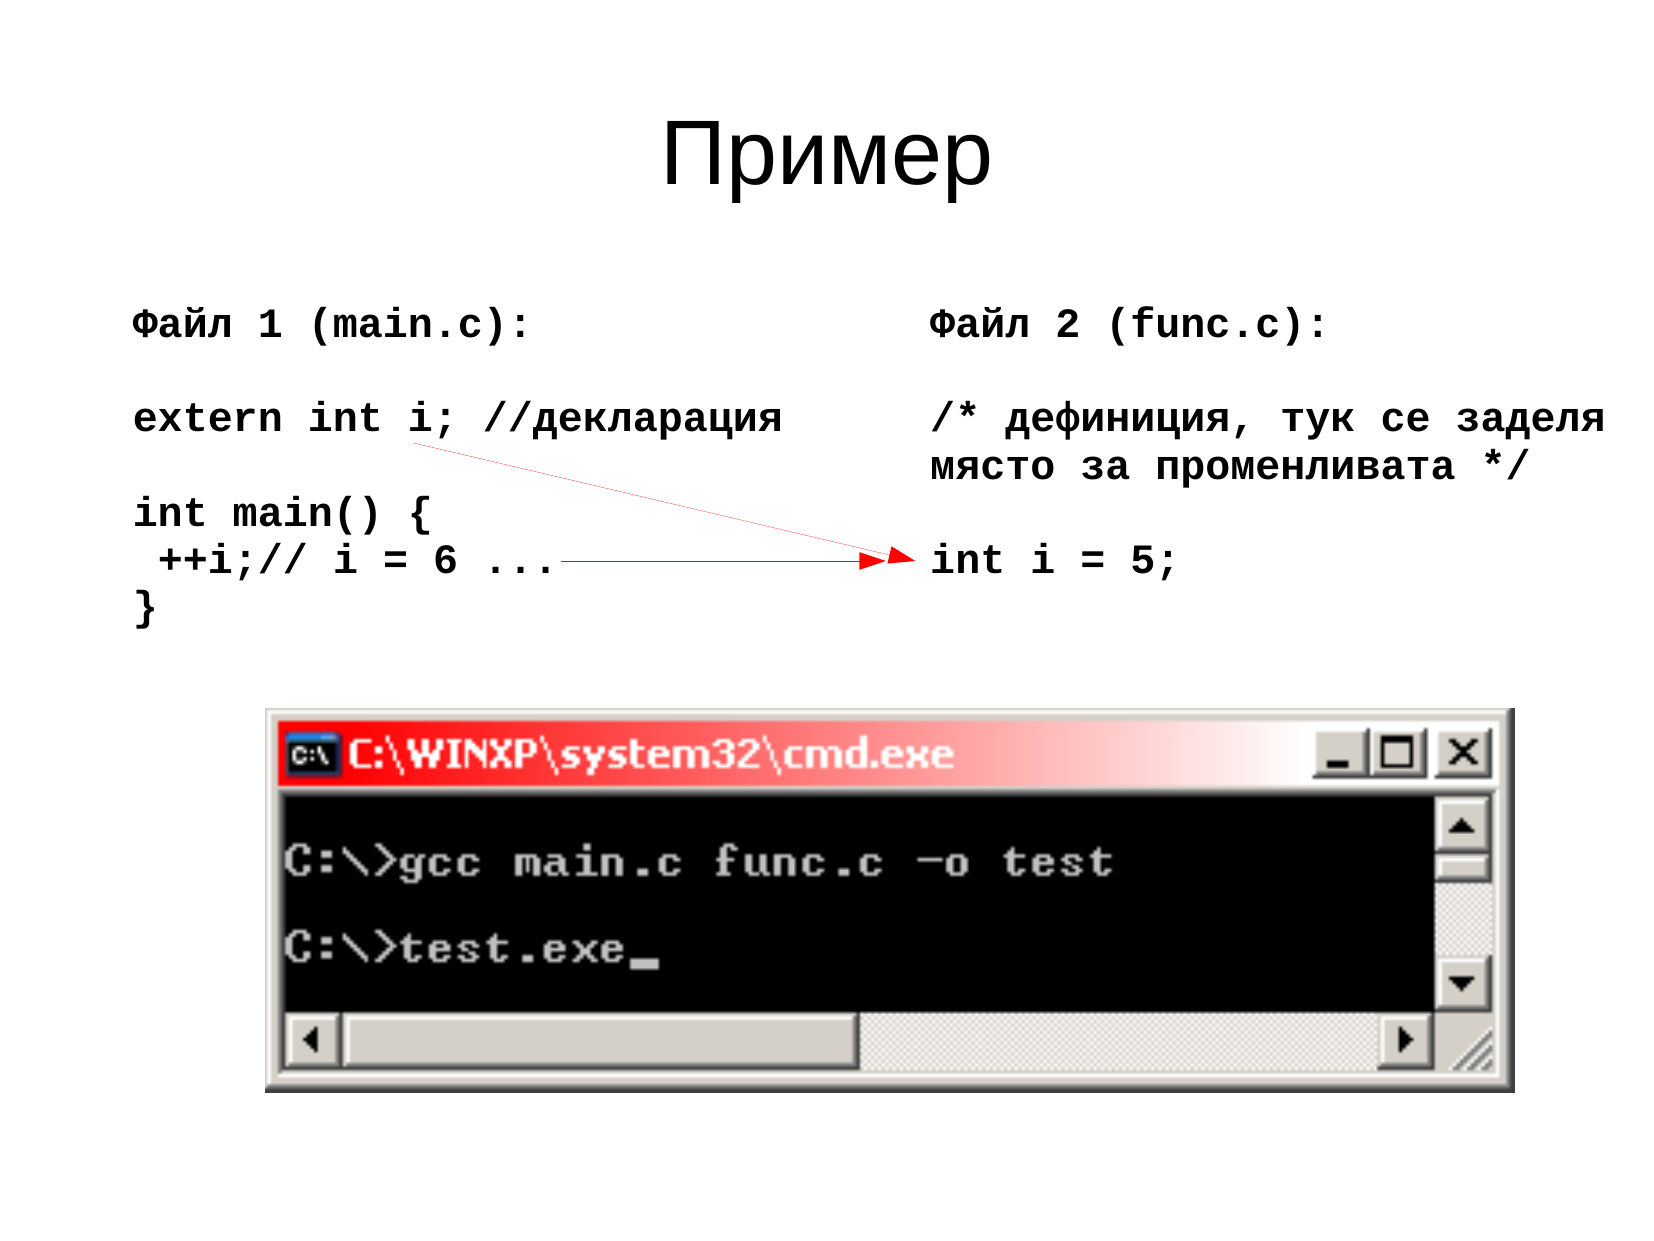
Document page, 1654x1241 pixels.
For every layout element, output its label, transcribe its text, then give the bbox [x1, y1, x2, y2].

text_box Файл 2 (func.c): /* дефиниция, тук се заделя място за променливата */ int i = 5; [915, 295, 1625, 645]
picture [265, 708, 1515, 1093]
text_box Файл 1 (main.c): extern int i; //декларация int main() { ++i;// i = 6 ... } [118, 295, 827, 645]
title Пример [82, 49, 1571, 257]
